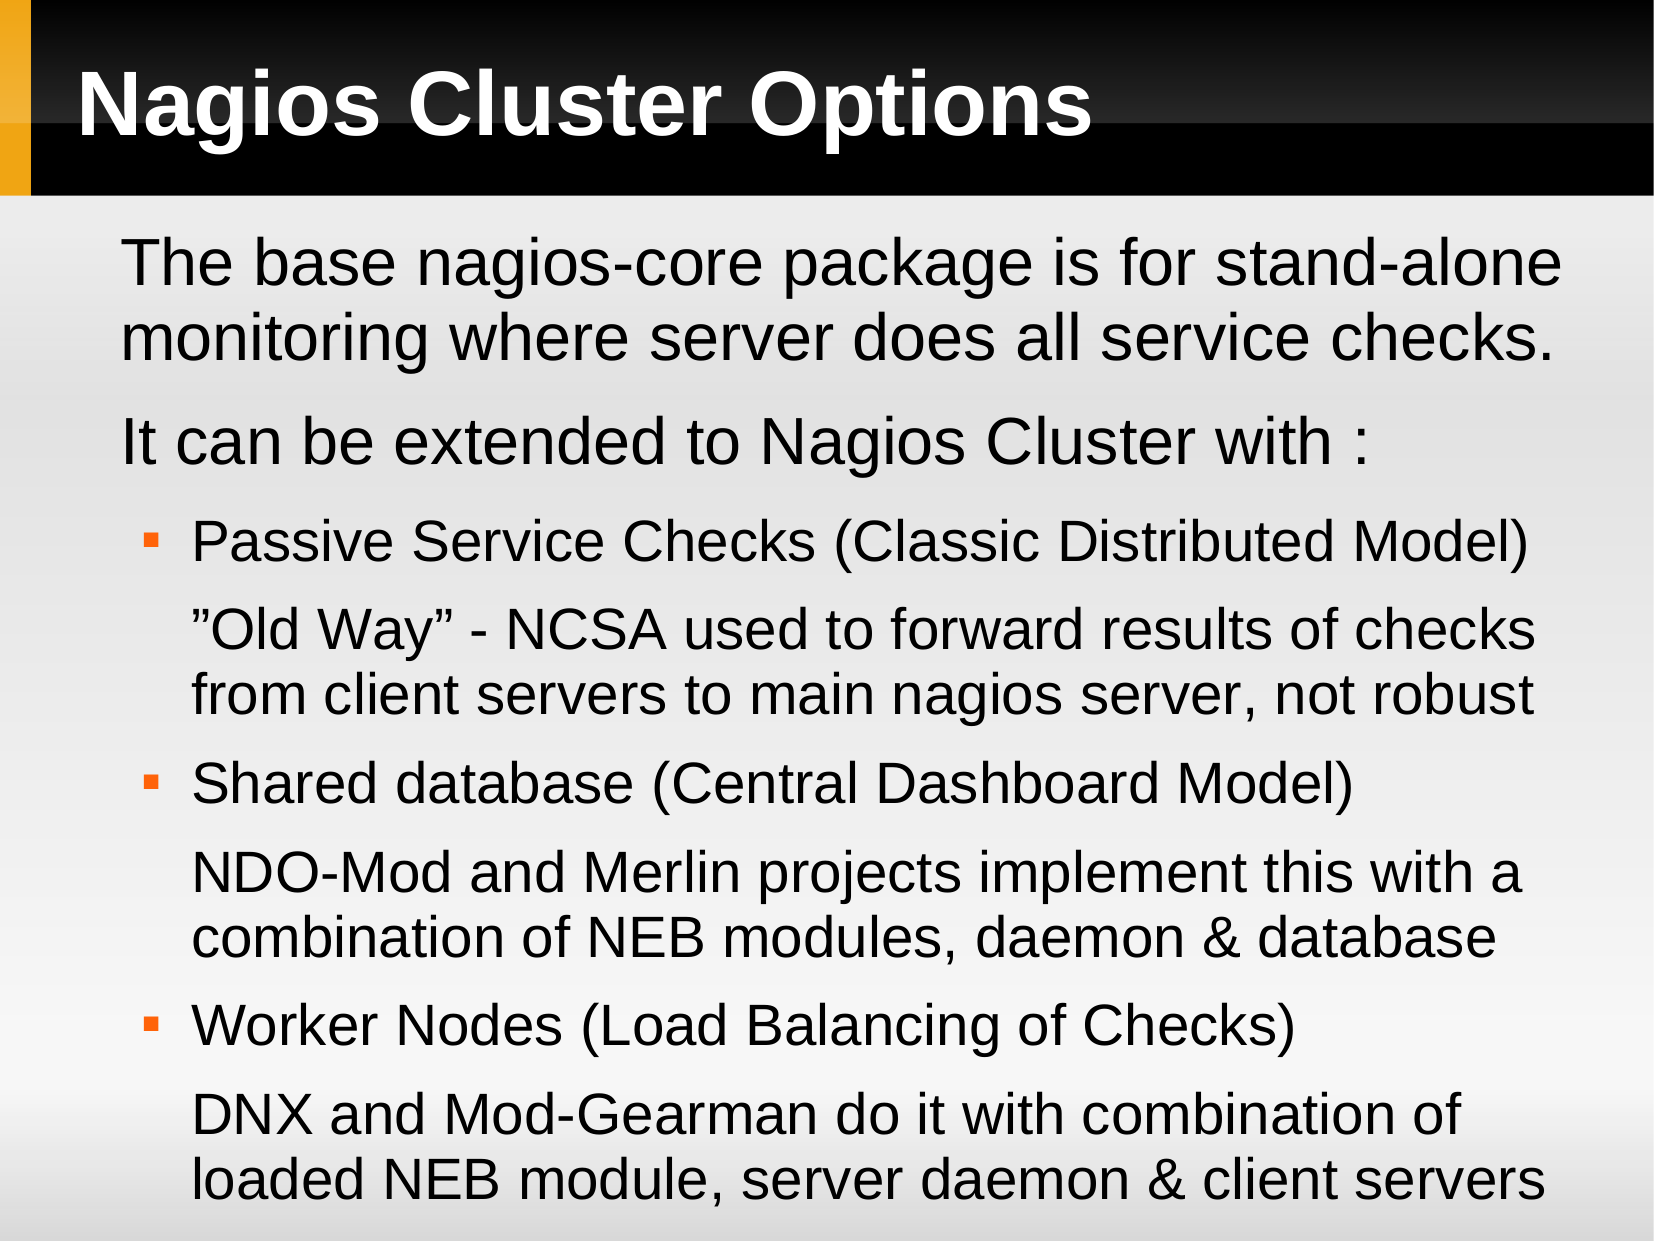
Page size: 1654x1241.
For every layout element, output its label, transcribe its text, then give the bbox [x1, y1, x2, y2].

picture [0, 0, 1654, 1241]
title Nagios Cluster Options [76, 0, 1565, 208]
list The base nagios-core package is for stand-alone monitoring where server does all service checks. It can be extended to Nagios Cluster with : Passive Service Checks (Classic Distributed Model) ”Old Way” - NCSA used to forward results of checks from client servers to main nagios server, not robust Shared database (Central Dashboard Model) NDO-Mod and Merlin projects implement this with a combination of NEB modules, daemon & database Worker Nodes (Load Balancing of Checks) DNX and Mod-Gearman do it with combination of loaded NEB module, server daemon & client servers [49, 225, 1613, 1210]
